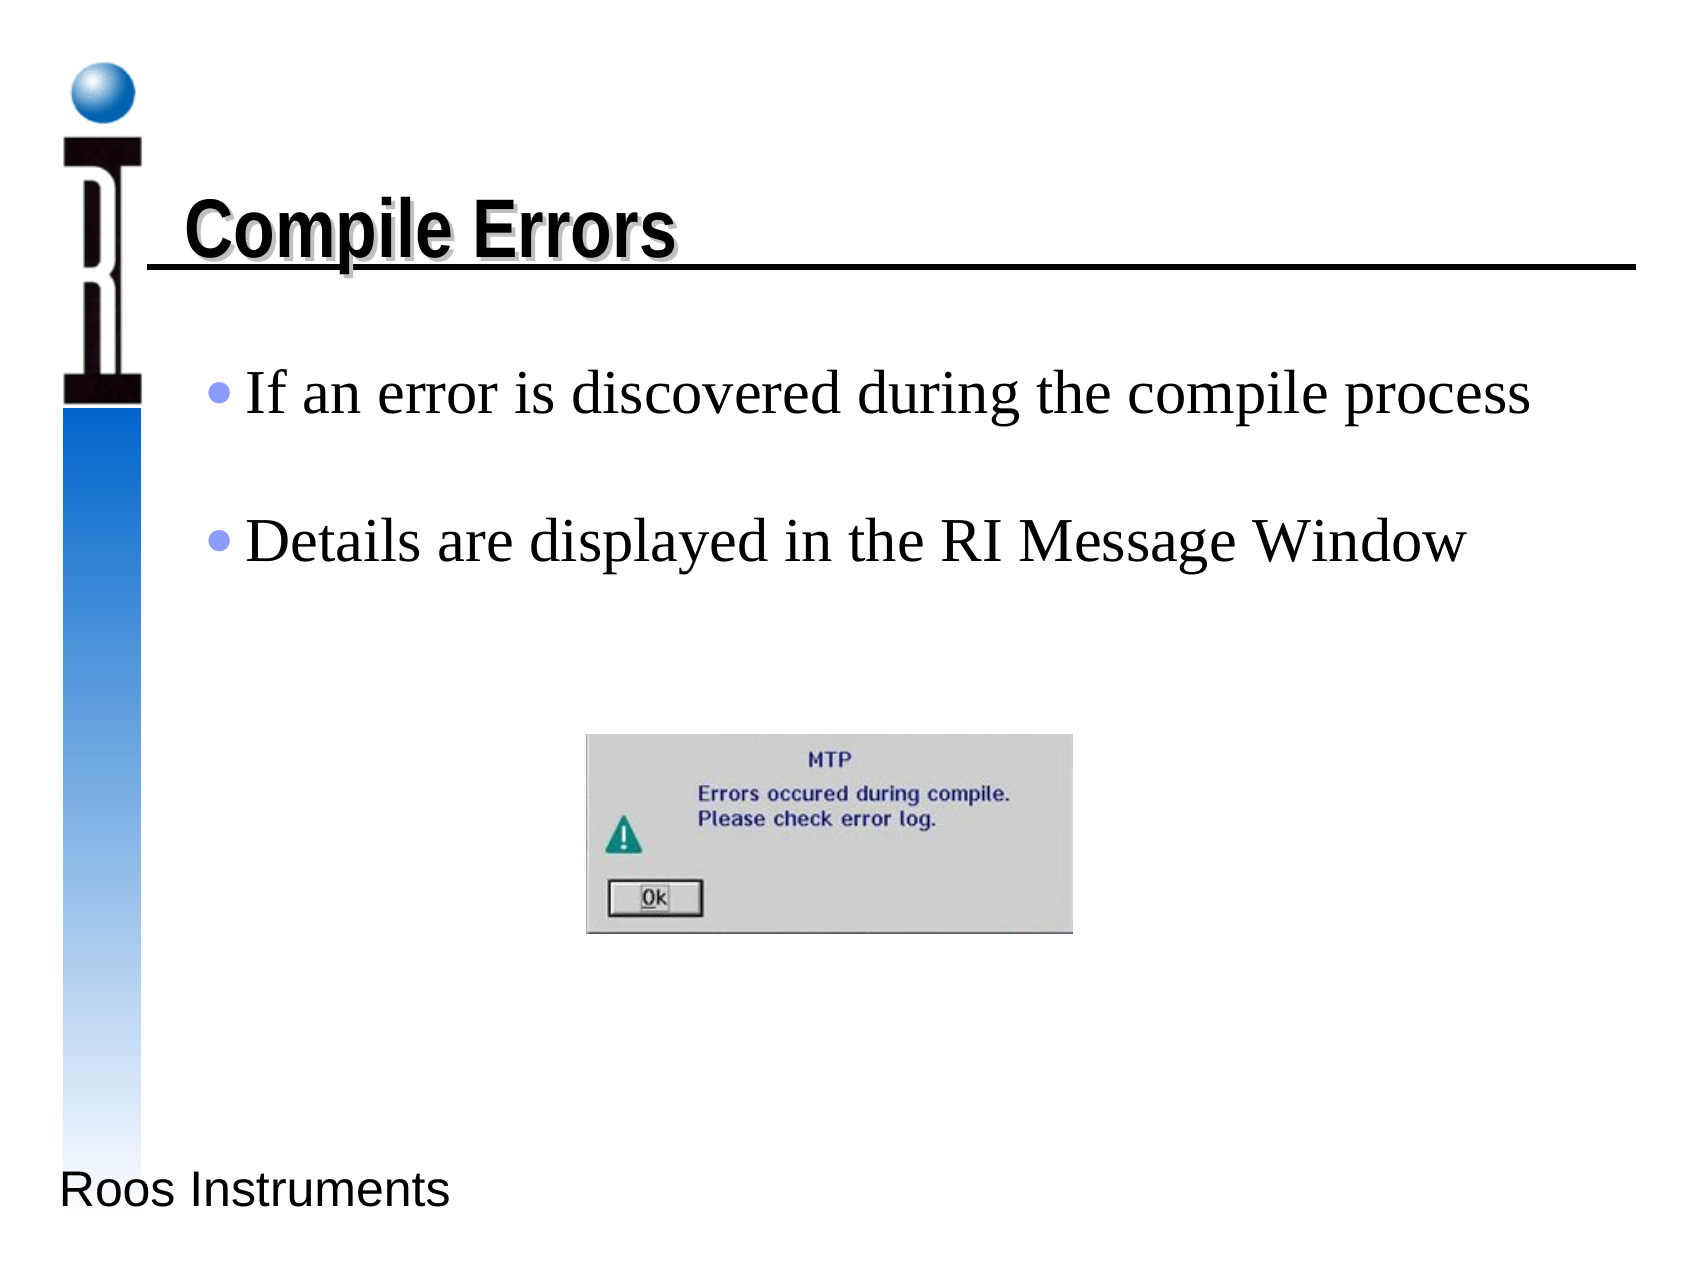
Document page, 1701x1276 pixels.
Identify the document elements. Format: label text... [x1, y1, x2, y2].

text_box Compile Errors [184, 92, 1539, 272]
picture [59, 58, 147, 411]
picture [586, 734, 1073, 935]
text_box If an error is discovered during the compile process Details are displayed in the RI Message Window [192, 358, 1550, 578]
